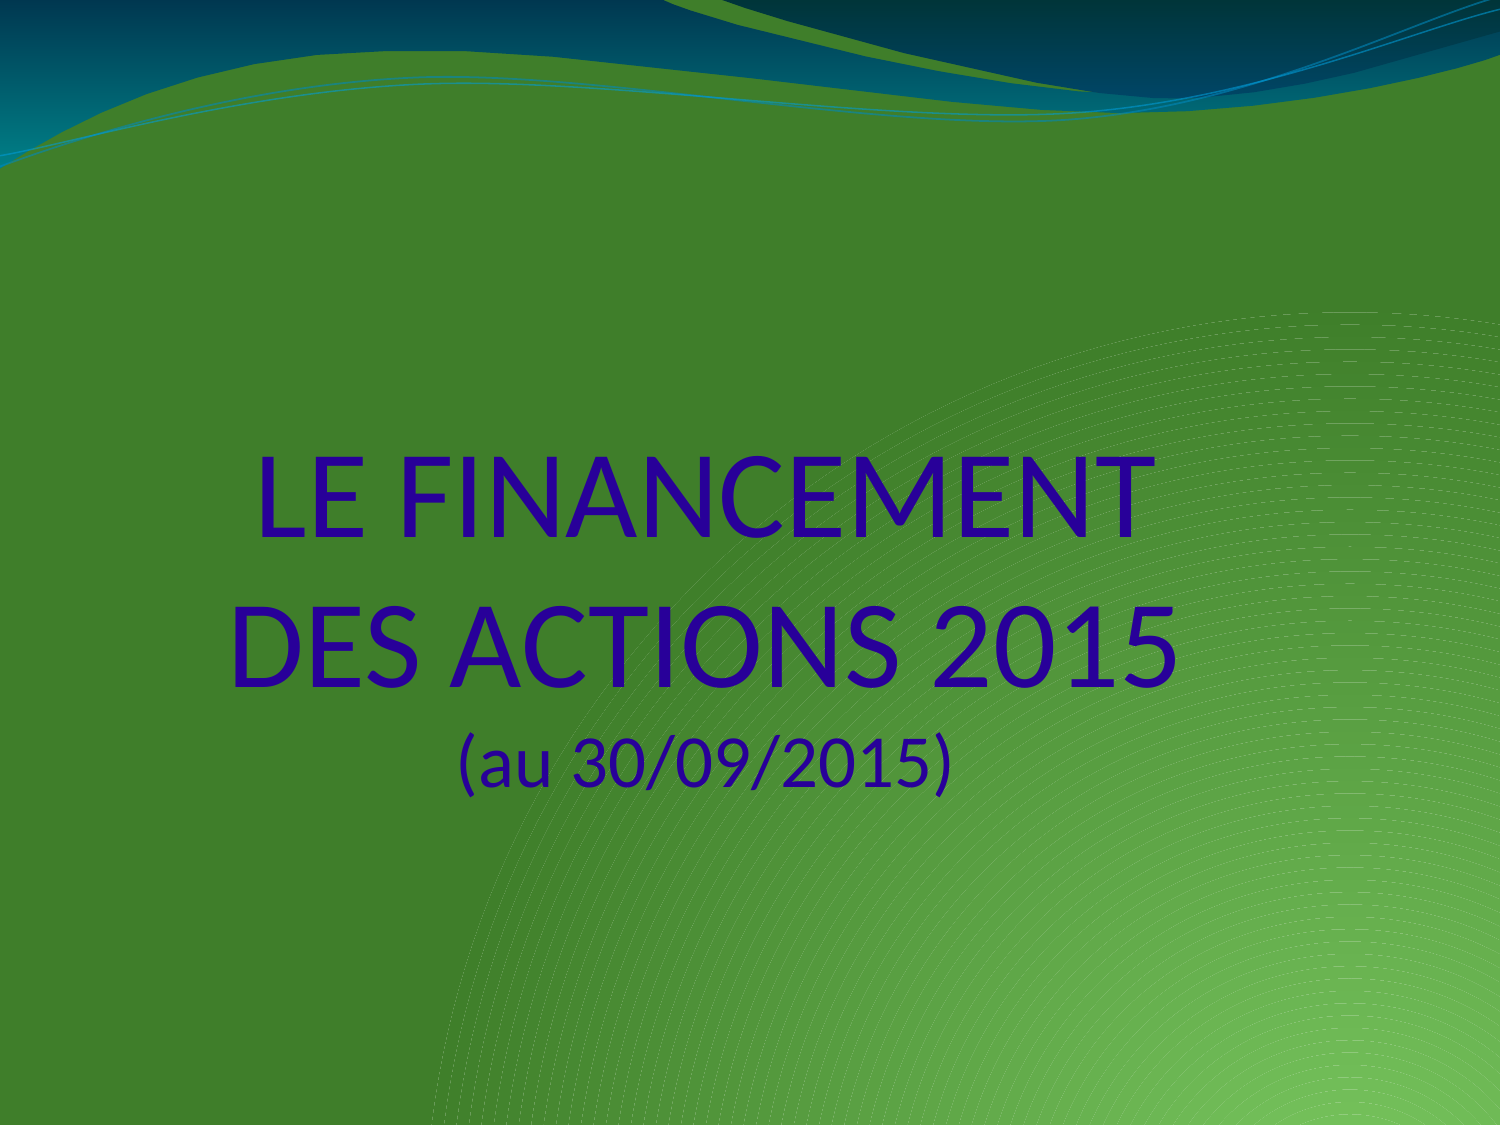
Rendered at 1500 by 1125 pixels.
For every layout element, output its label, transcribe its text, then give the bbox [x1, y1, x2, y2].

picture [635, 90, 670, 94]
text_box LE FINANCEMENT DES ACTIONS 2015 (au 30/09/2015) [212, 405, 1276, 811]
picture [106, 125, 133, 133]
picture [65, 137, 83, 143]
picture [737, 99, 771, 103]
